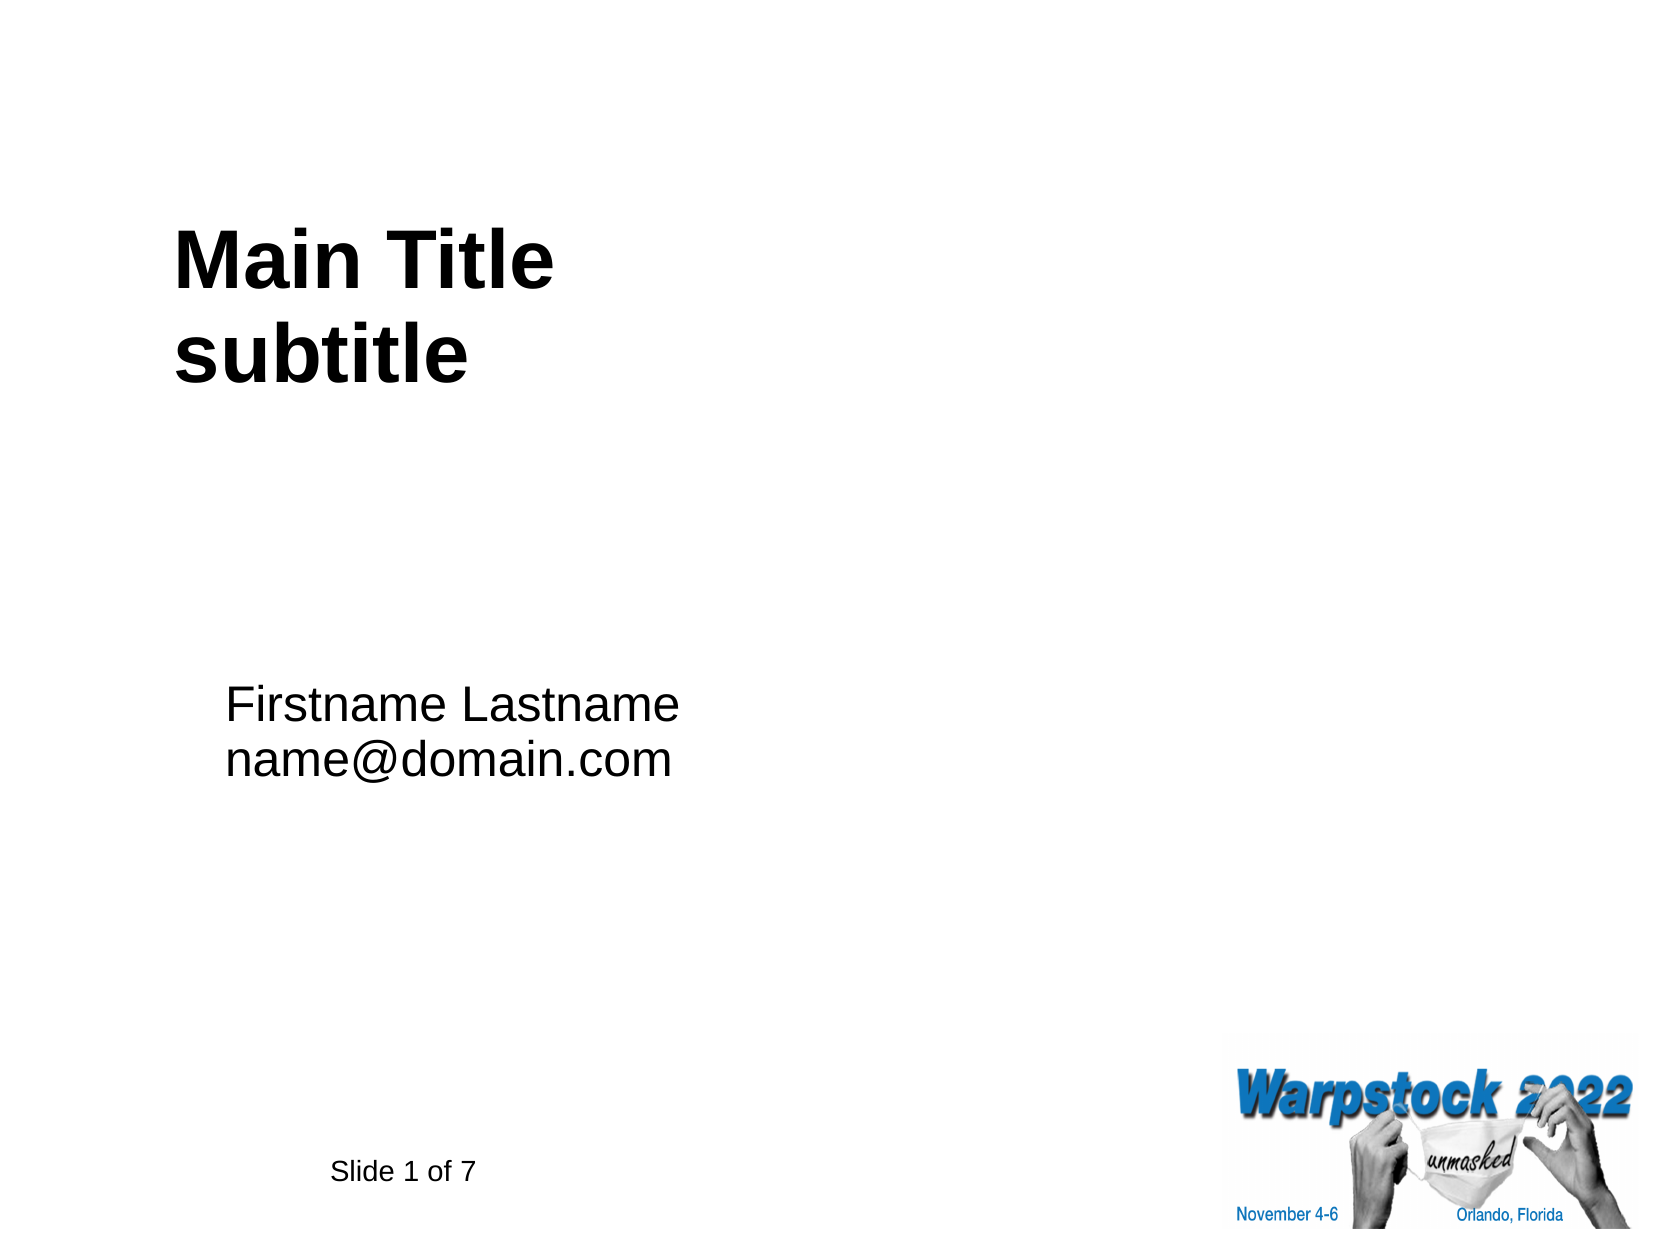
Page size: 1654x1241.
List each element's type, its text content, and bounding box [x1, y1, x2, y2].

title Main Title subtitle [173, 213, 1420, 400]
subtitle Firstname Lastname name@domain.com [225, 675, 1471, 788]
picture [1222, 1033, 1639, 1229]
